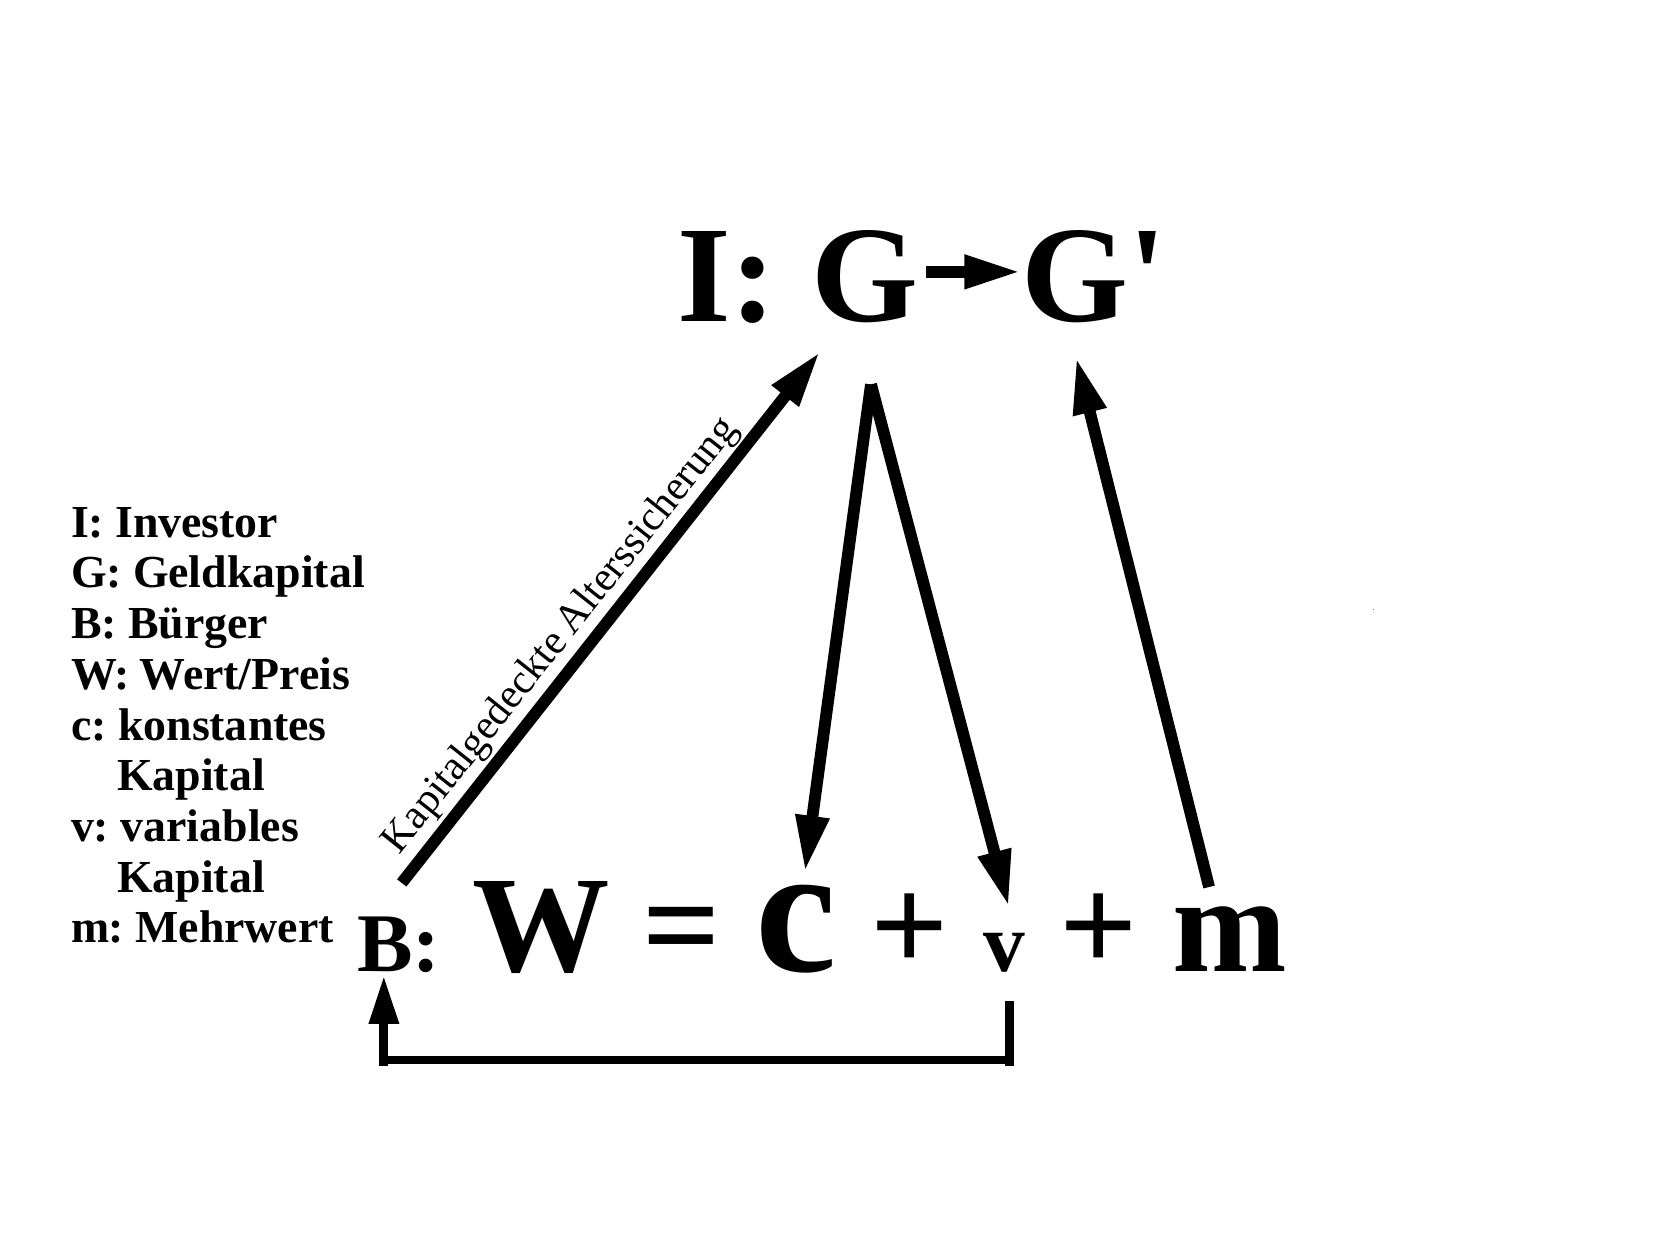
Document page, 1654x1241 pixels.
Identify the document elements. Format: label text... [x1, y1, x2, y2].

text_box Kapitalgedeckte Alterssicherung [397, 345, 796, 878]
text_box I: G G' B: W = c + v + m [301, 191, 1374, 1027]
text_box I: Investor G: Geldkapital B: Bürger W: Wert/Preis c: konstantes Kapital v: variables Kapital m: Mehrwert [56, 489, 397, 966]
